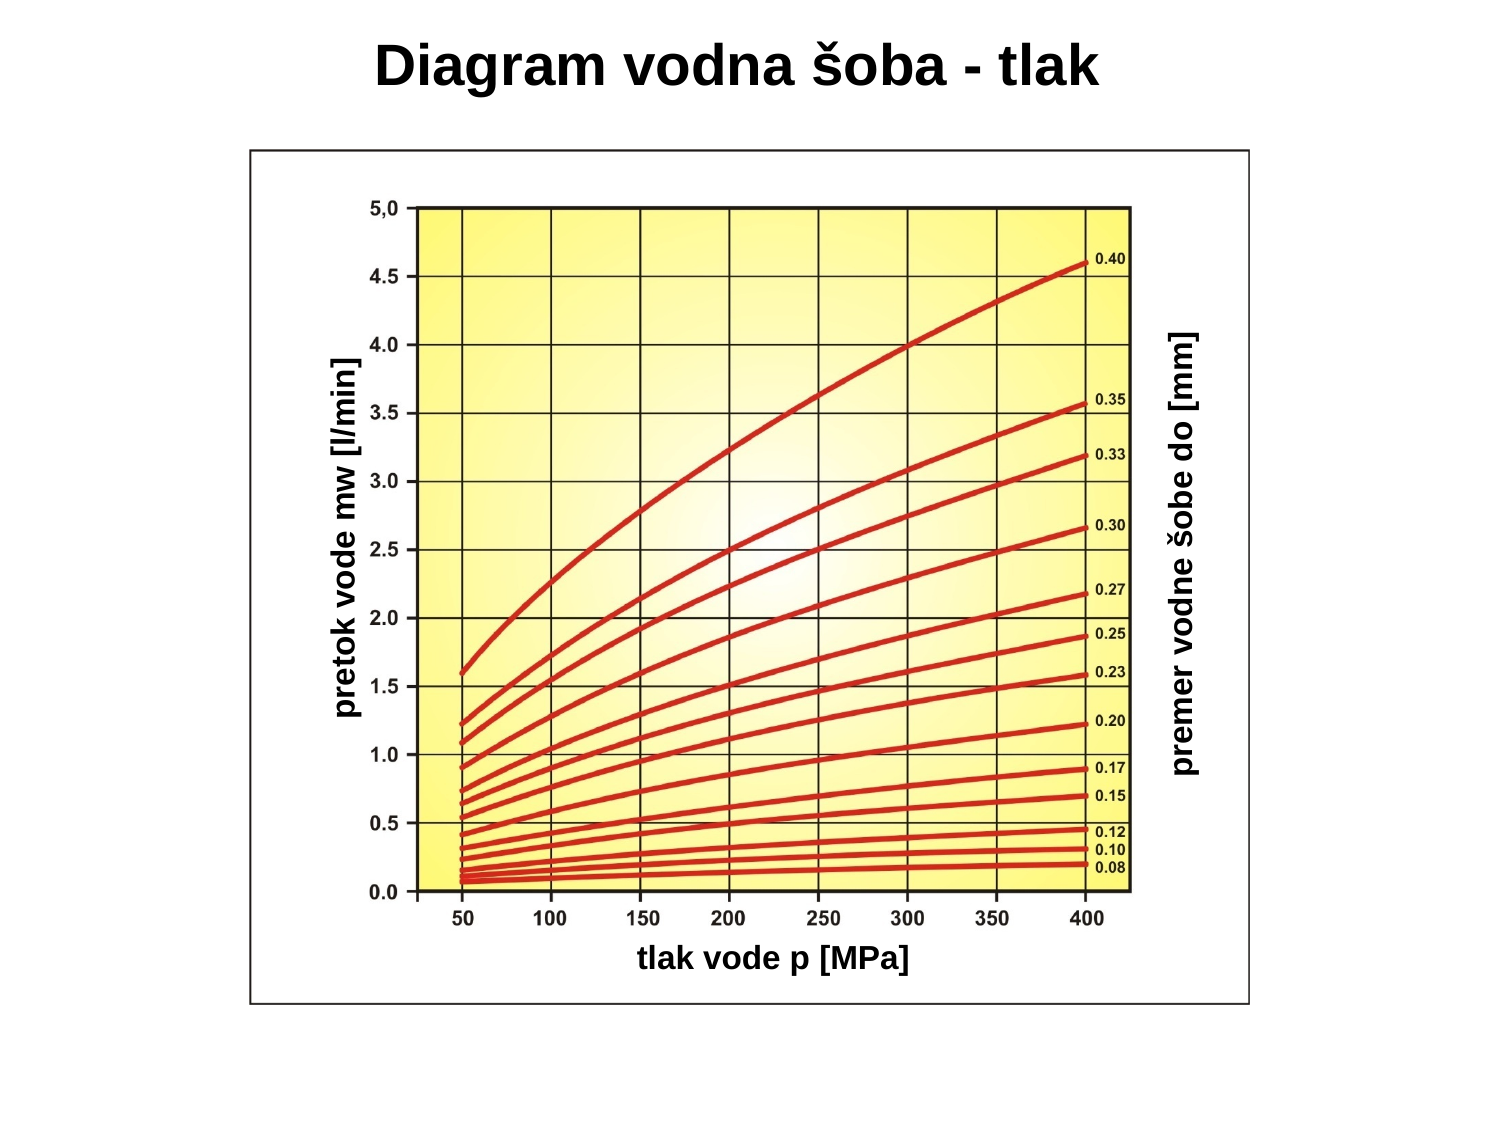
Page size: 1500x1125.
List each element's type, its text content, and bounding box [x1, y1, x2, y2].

text_box premer vodne šobe do [mm] [1151, 302, 1207, 807]
text_box pretok vode mw [l/min] [313, 327, 369, 750]
picture [249, 149, 1250, 1005]
title Diagram vodna šoba - tlak [99, 0, 1375, 125]
text_box tlak vode p [MPa] [584, 928, 963, 984]
